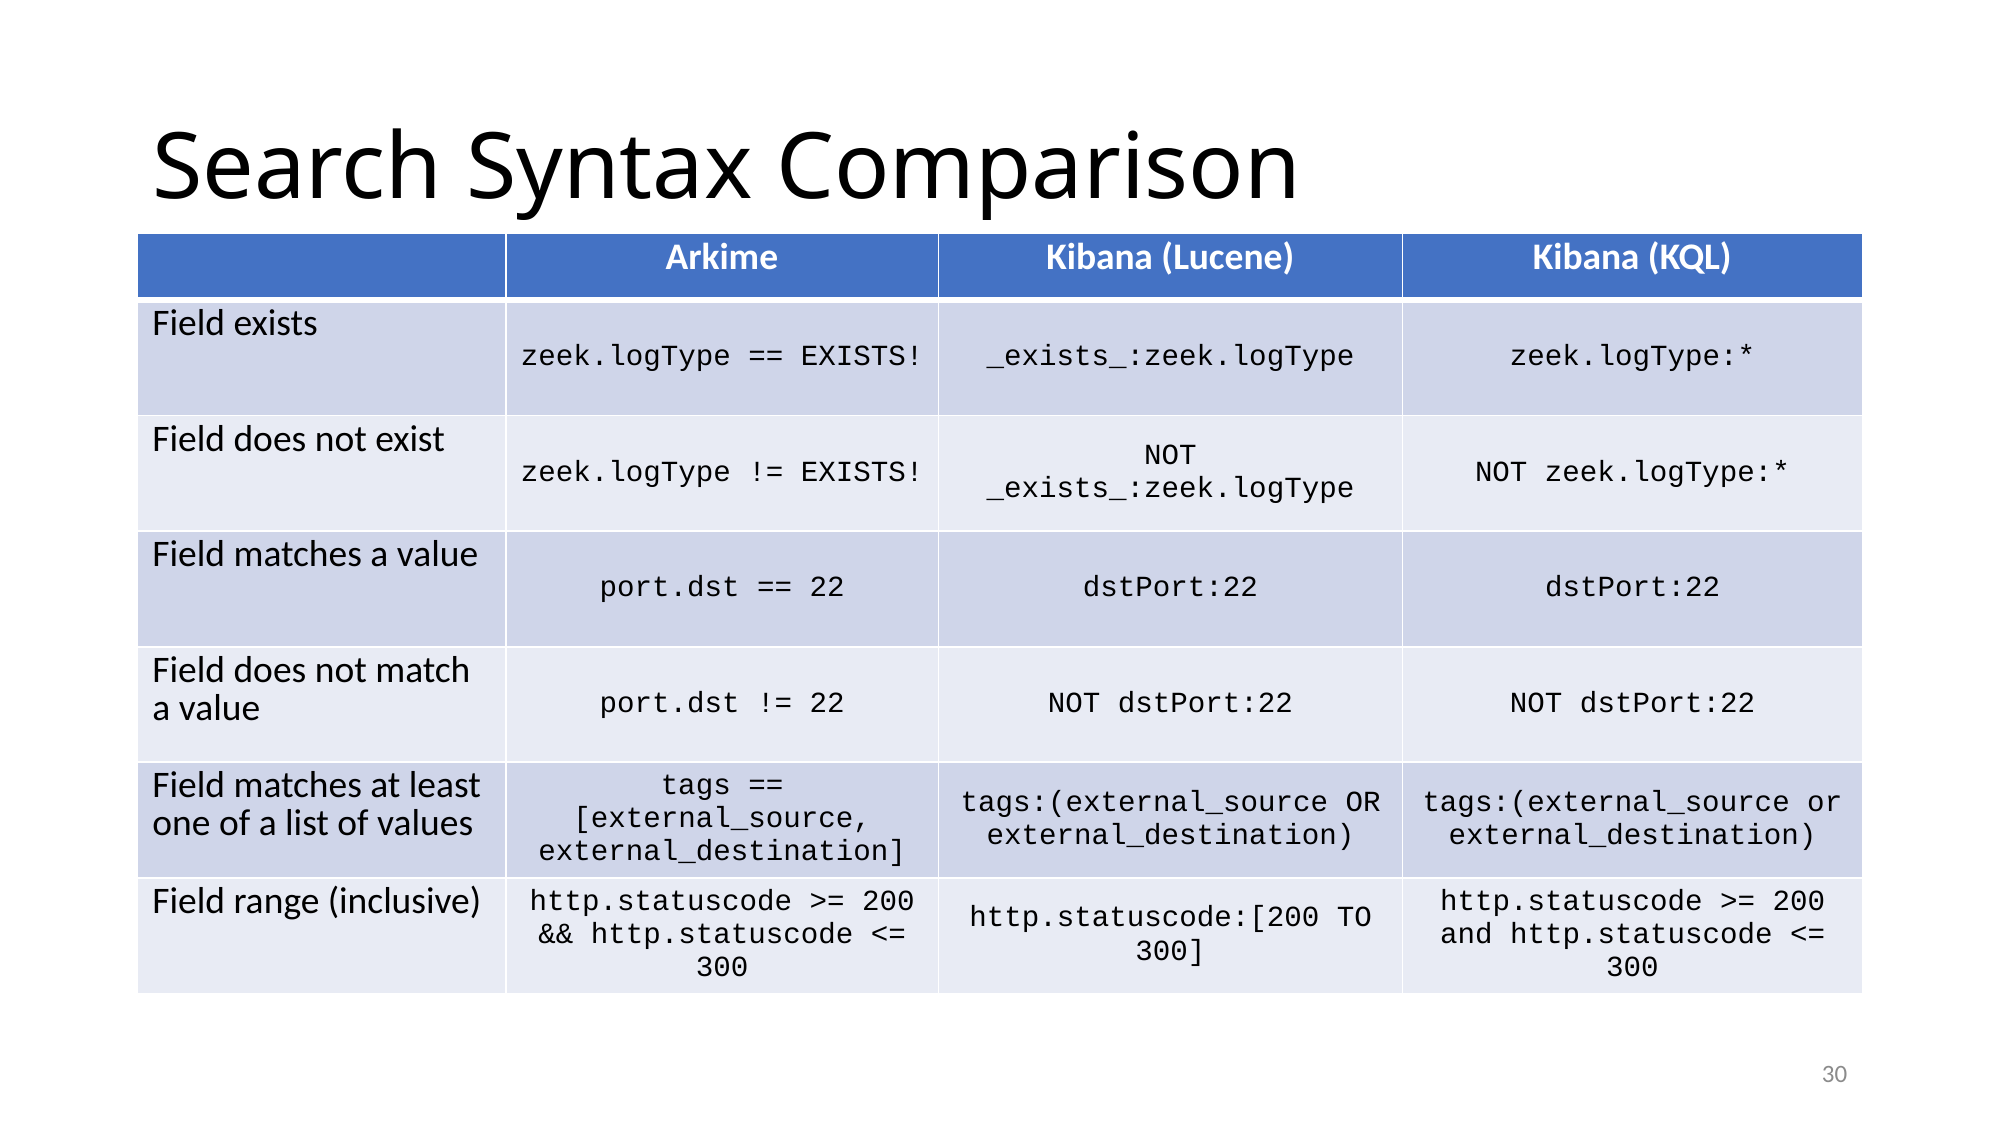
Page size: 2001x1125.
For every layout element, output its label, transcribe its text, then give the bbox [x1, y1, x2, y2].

table_cell zeek.logType:* [1403, 303, 1862, 415]
table_cell tags == [external_source, external_destination] [507, 763, 938, 877]
slide_number <number> [1412, 1042, 1863, 1103]
table_cell Field does not match a value [138, 648, 505, 761]
table_cell NOT zeek.logType:* [1403, 416, 1862, 530]
table_cell _exists_:zeek.logType [939, 303, 1402, 415]
table_cell NOT dstPort:22 [1403, 648, 1862, 761]
table_cell zeek.logType == EXISTS! [507, 303, 938, 415]
table_cell http.statuscode:[200 TO 300] [939, 879, 1402, 993]
table_cell Field exists [138, 303, 505, 415]
table_header Kibana (KQL) [1403, 234, 1862, 297]
table_cell tags:(external_source or external_destination) [1403, 763, 1862, 877]
table_cell Field does not exist [138, 416, 505, 530]
table_cell http.statuscode >= 200 and http.statuscode <= 300 [1403, 879, 1862, 993]
table_cell tags:(external_source OR external_destination) [939, 763, 1402, 877]
table_cell Field range (inclusive) [138, 879, 505, 993]
table_cell port.dst != 22 [507, 648, 938, 761]
table_cell zeek.logType != EXISTS! [507, 416, 938, 530]
title Search Syntax Comparison [137, 59, 1863, 233]
table_cell Field matches at least one of a list of values [138, 763, 505, 877]
table_header Arkime [507, 234, 938, 297]
table_cell port.dst == 22 [507, 532, 938, 646]
table_cell NOT dstPort:22 [939, 648, 1402, 761]
table_header Kibana (Lucene) [939, 234, 1402, 297]
table_cell http.statuscode >= 200 && http.statuscode <= 300 [507, 879, 938, 993]
table_cell dstPort:22 [939, 532, 1402, 646]
table_cell Field matches a value [138, 532, 505, 646]
table_cell dstPort:22 [1403, 532, 1862, 646]
table_header [138, 234, 505, 297]
table_cell NOT _exists_:zeek.logType [939, 416, 1402, 530]
